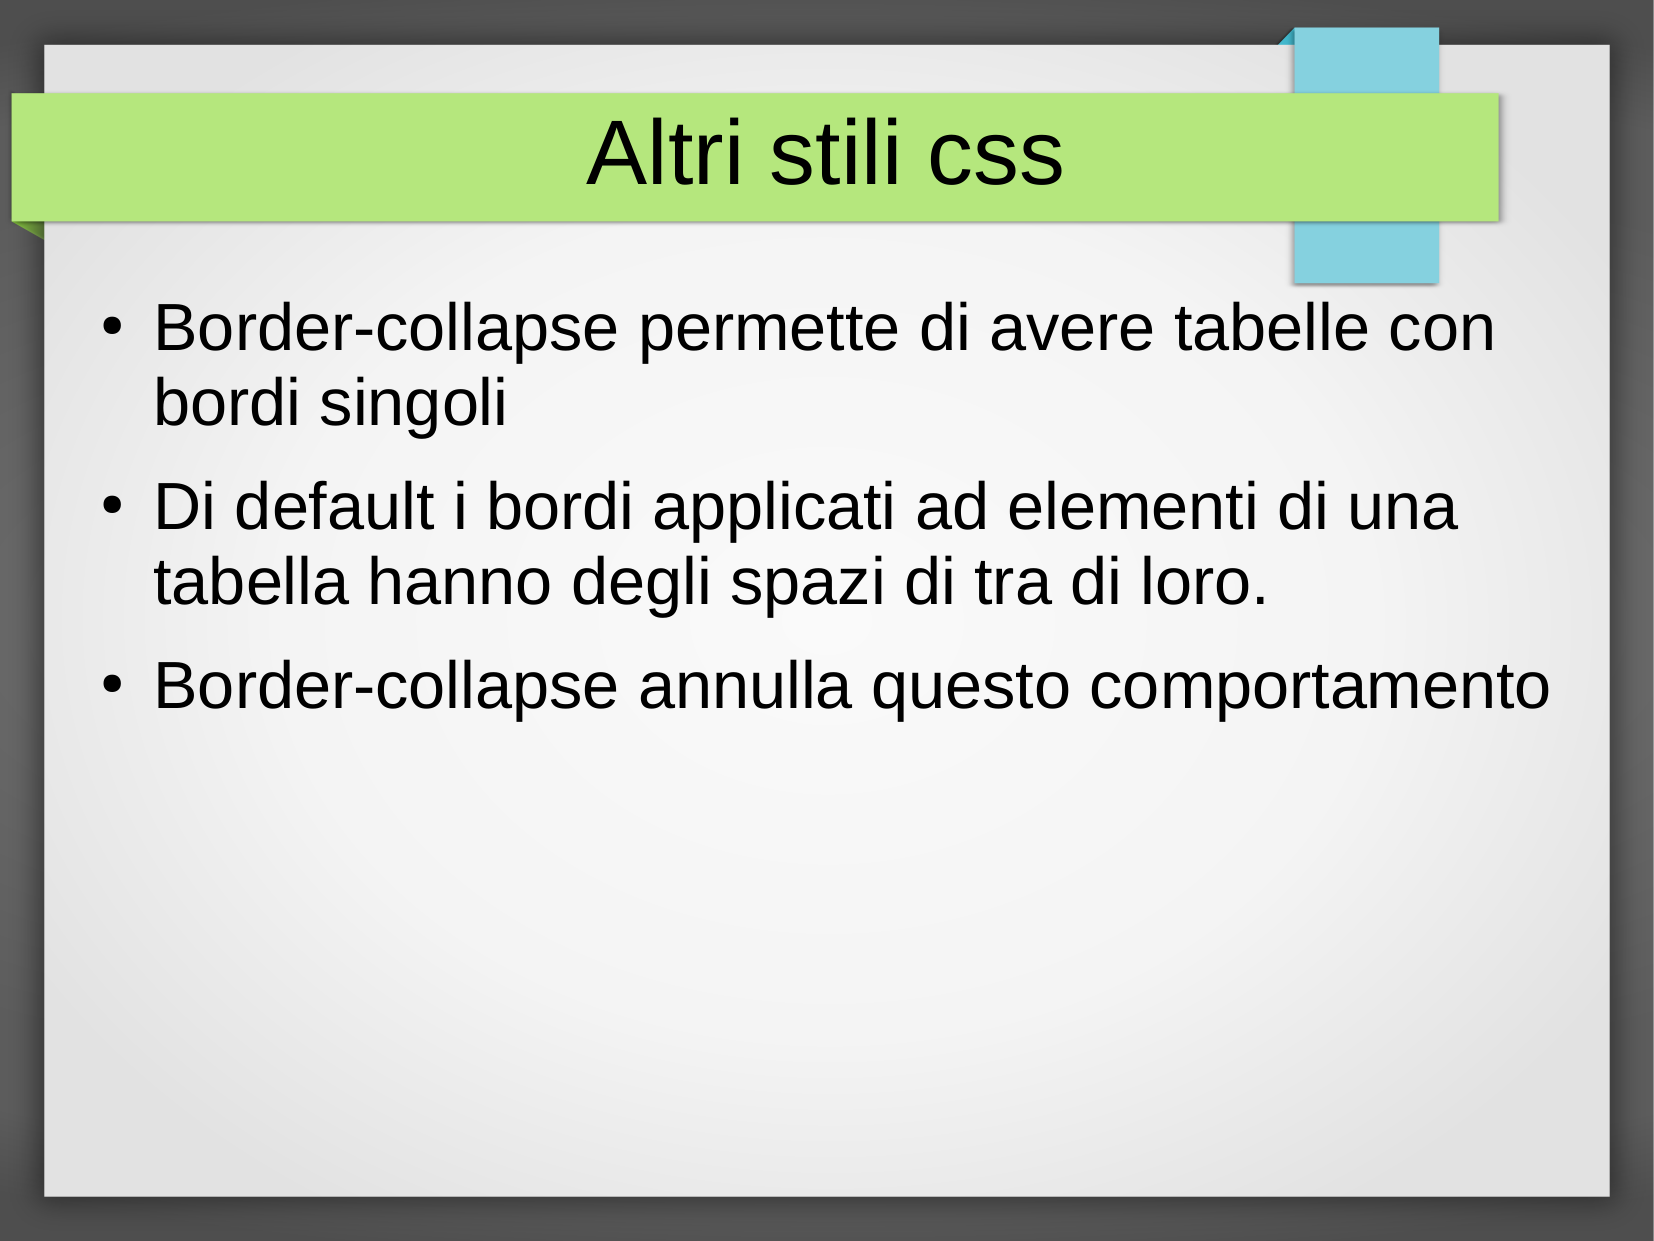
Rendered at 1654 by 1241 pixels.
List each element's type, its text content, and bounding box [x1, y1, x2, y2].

title Altri stili css [82, 49, 1571, 257]
picture [0, 0, 1654, 1241]
list Border-collapse permette di avere tabelle con bordi singoli Di default i bordi applicati ad elementi di una tabella hanno degli spazi di tra di loro. Border-collapse annulla questo comportamento [82, 290, 1571, 1146]
